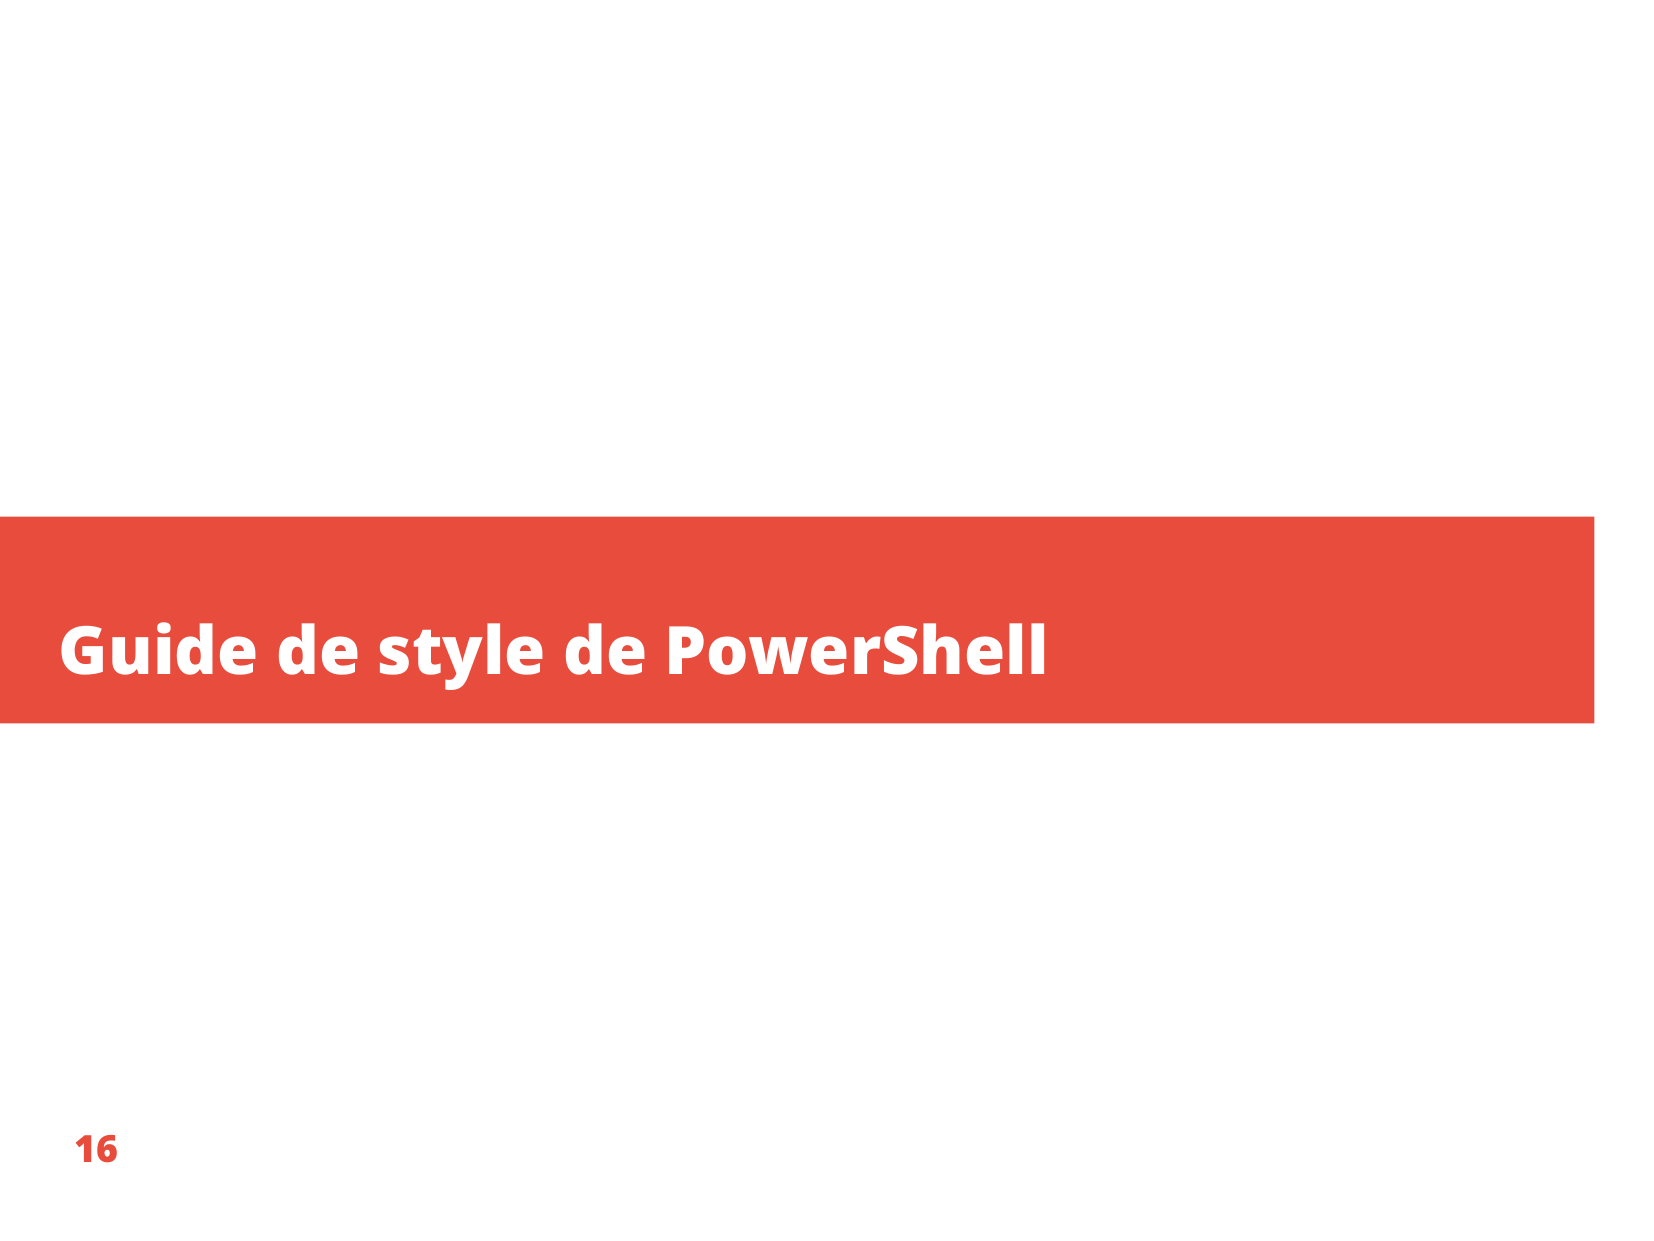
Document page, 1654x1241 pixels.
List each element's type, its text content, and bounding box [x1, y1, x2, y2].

title Guide de style de PowerShell [59, 546, 1595, 694]
